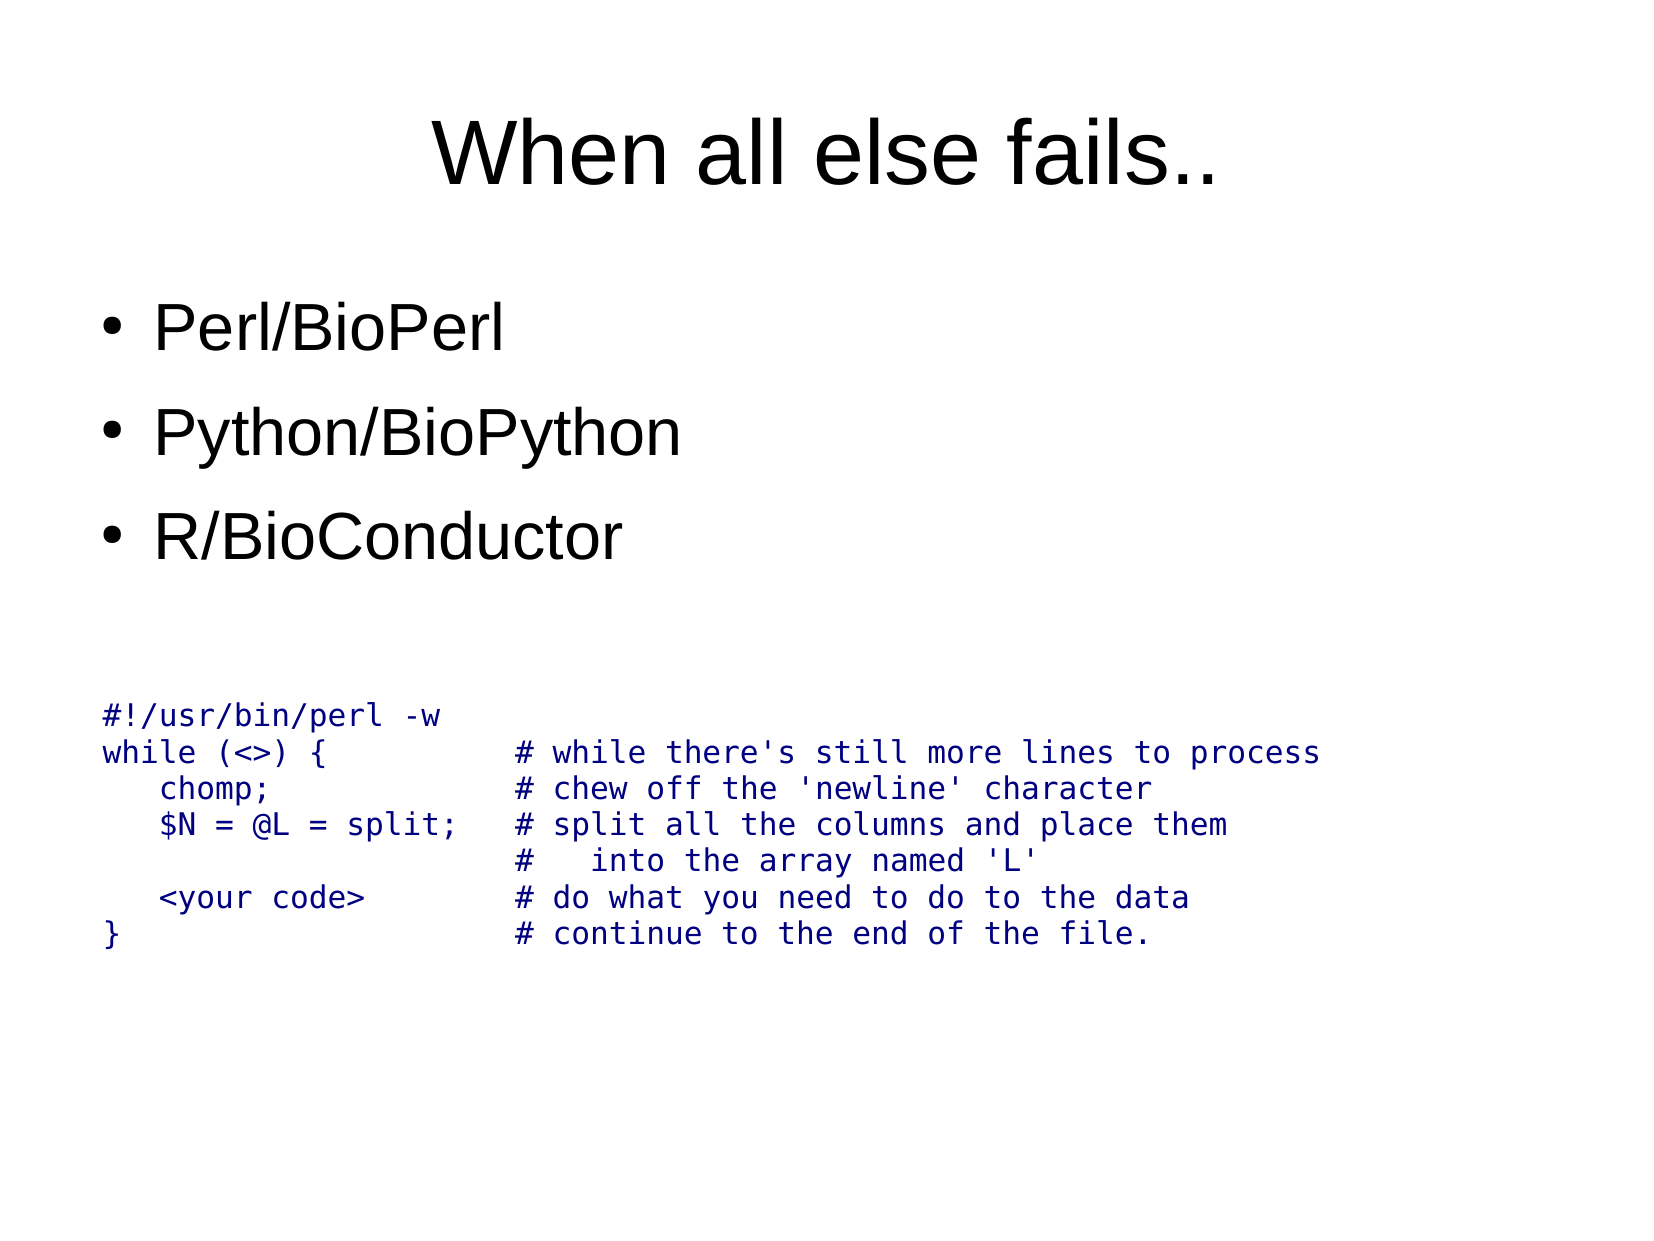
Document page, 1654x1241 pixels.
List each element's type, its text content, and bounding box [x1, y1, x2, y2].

title When all else fails.. [82, 49, 1571, 257]
text_box #!/usr/bin/perl -w while (<>) { # while there's still more lines to process chomp; # chew off the 'newline' character $N = @L = split; # split all the columns and place them # into the array named 'L' <your code> # do what you need to do to the data } # continue to the end of the file. [87, 690, 1473, 960]
list Perl/BioPerl Python/BioPython R/BioConductor [82, 290, 809, 641]
